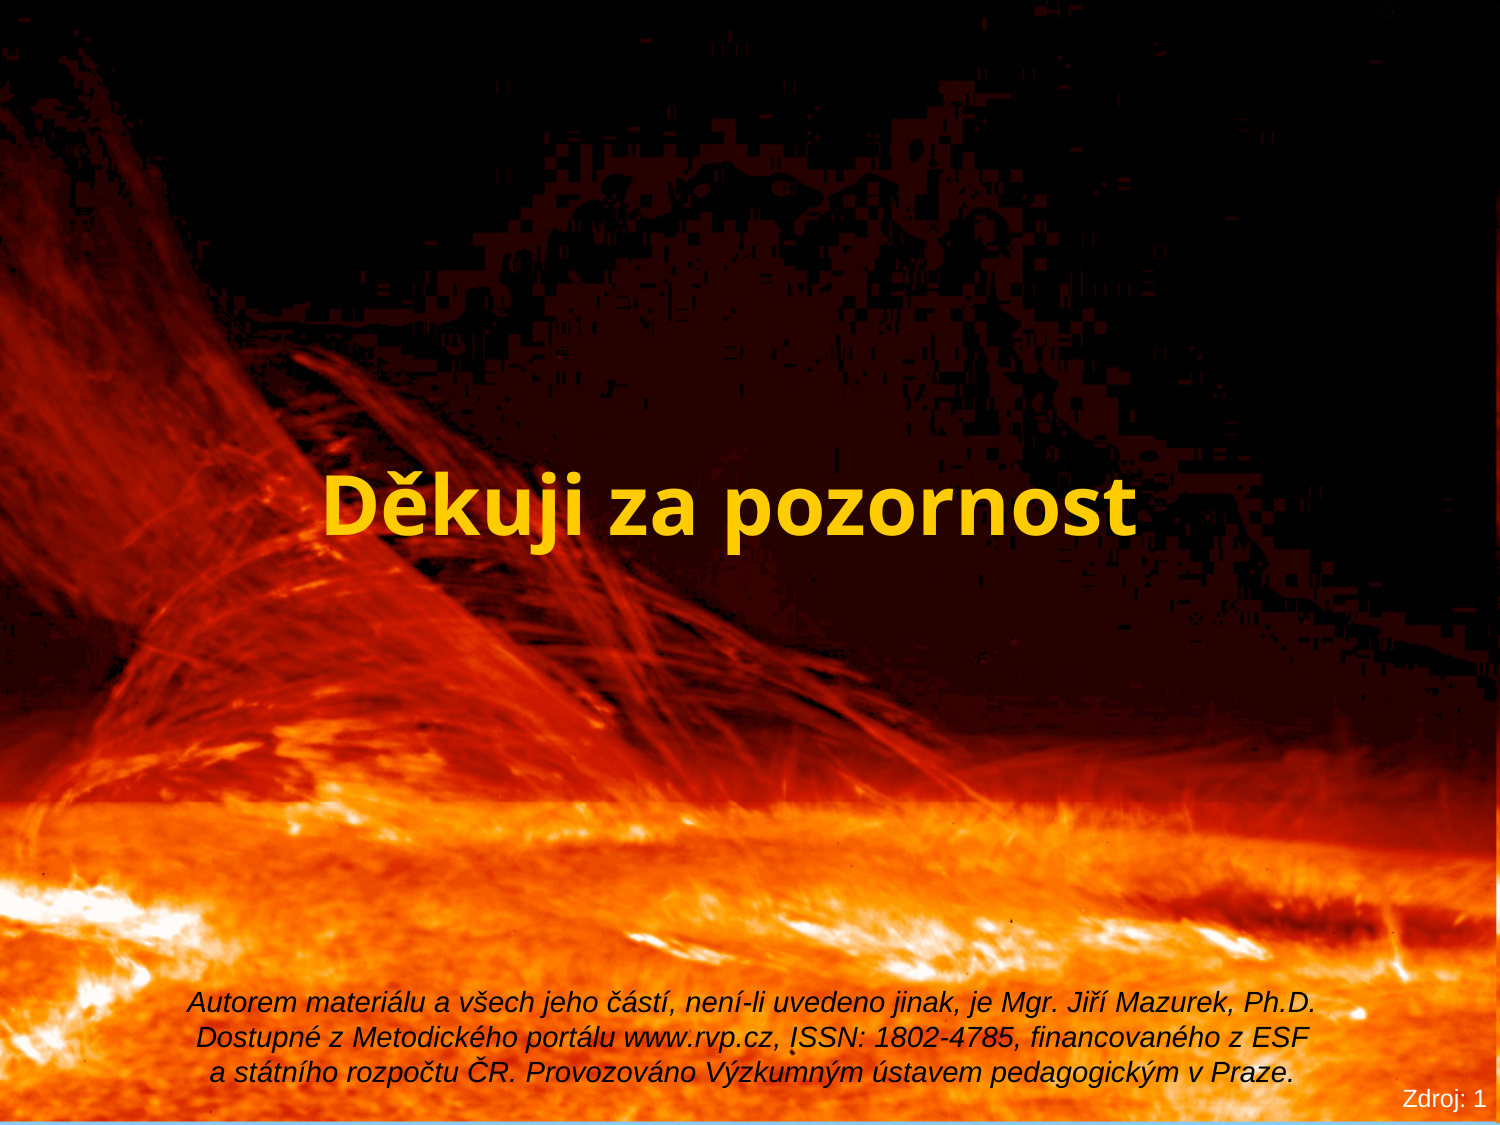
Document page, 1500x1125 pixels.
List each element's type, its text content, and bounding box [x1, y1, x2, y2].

text_box Děkuji za pozornost [265, 444, 1353, 560]
picture [0, 0, 1500, 1125]
text_box Autorem materiálu a všech jeho částí, není-li uvedeno jinak, je Mgr. Jiří Mazurek, Ph.D. Dostupné z Metodického portálu www.rvp.cz, ISSN: 1802-4785, financovaného z ESF a státního rozpočtu ČR. Provozováno Výzkumným ústavem pedagogickým v Praze. [171, 976, 1336, 1097]
text_box Zdroj: 1 [1387, 1074, 1500, 1120]
